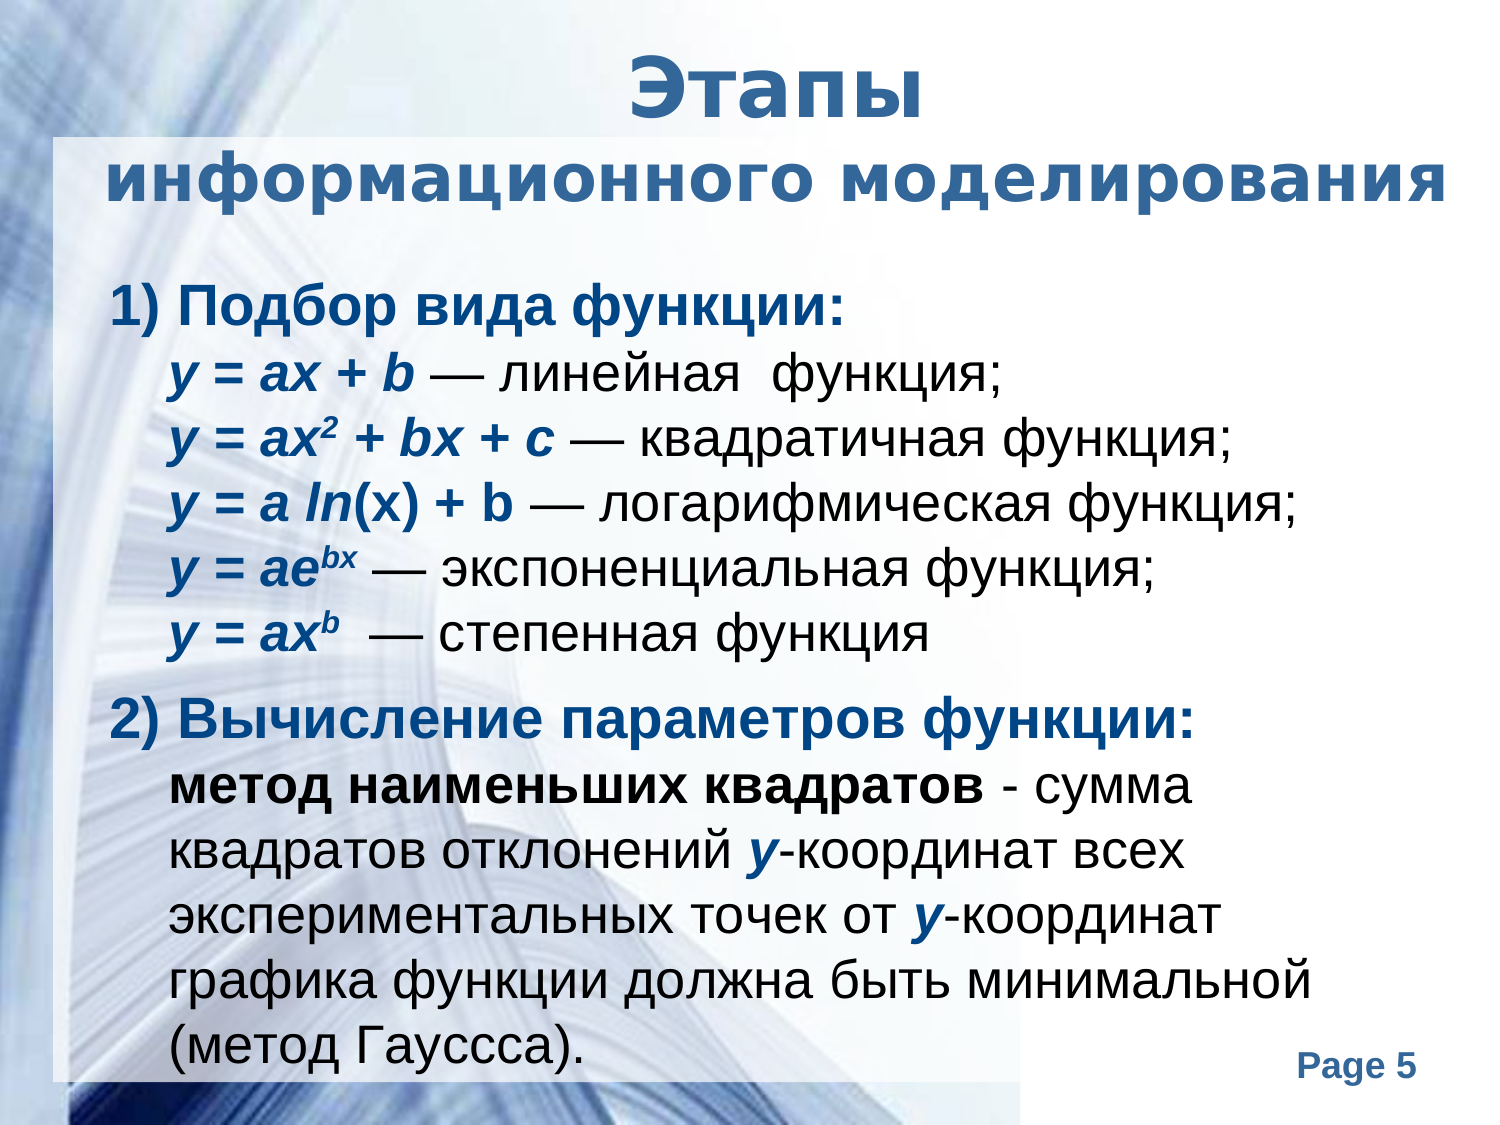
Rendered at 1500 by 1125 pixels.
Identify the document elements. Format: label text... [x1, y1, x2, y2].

picture [0, 0, 1500, 1125]
text_box Этапы информационного моделирования [88, 26, 1465, 222]
text_box 1) Подбор вида функции: у = ах + b ― линейная функция; у = ах2 + bх + с ― квадратичная функция; у = а ln(х) + b ― логарифмическая функция; у = аеbx ― экспоненциальная функция; у = ахb ― степенная функция 2) Вычисление параметров функции: метод наименьших квадратов - сумма квадратов отклонений y-координат всех экспериментальных точек от y-координат графика функции должна быть минимальной (метод Гауссса). [94, 259, 1441, 1017]
